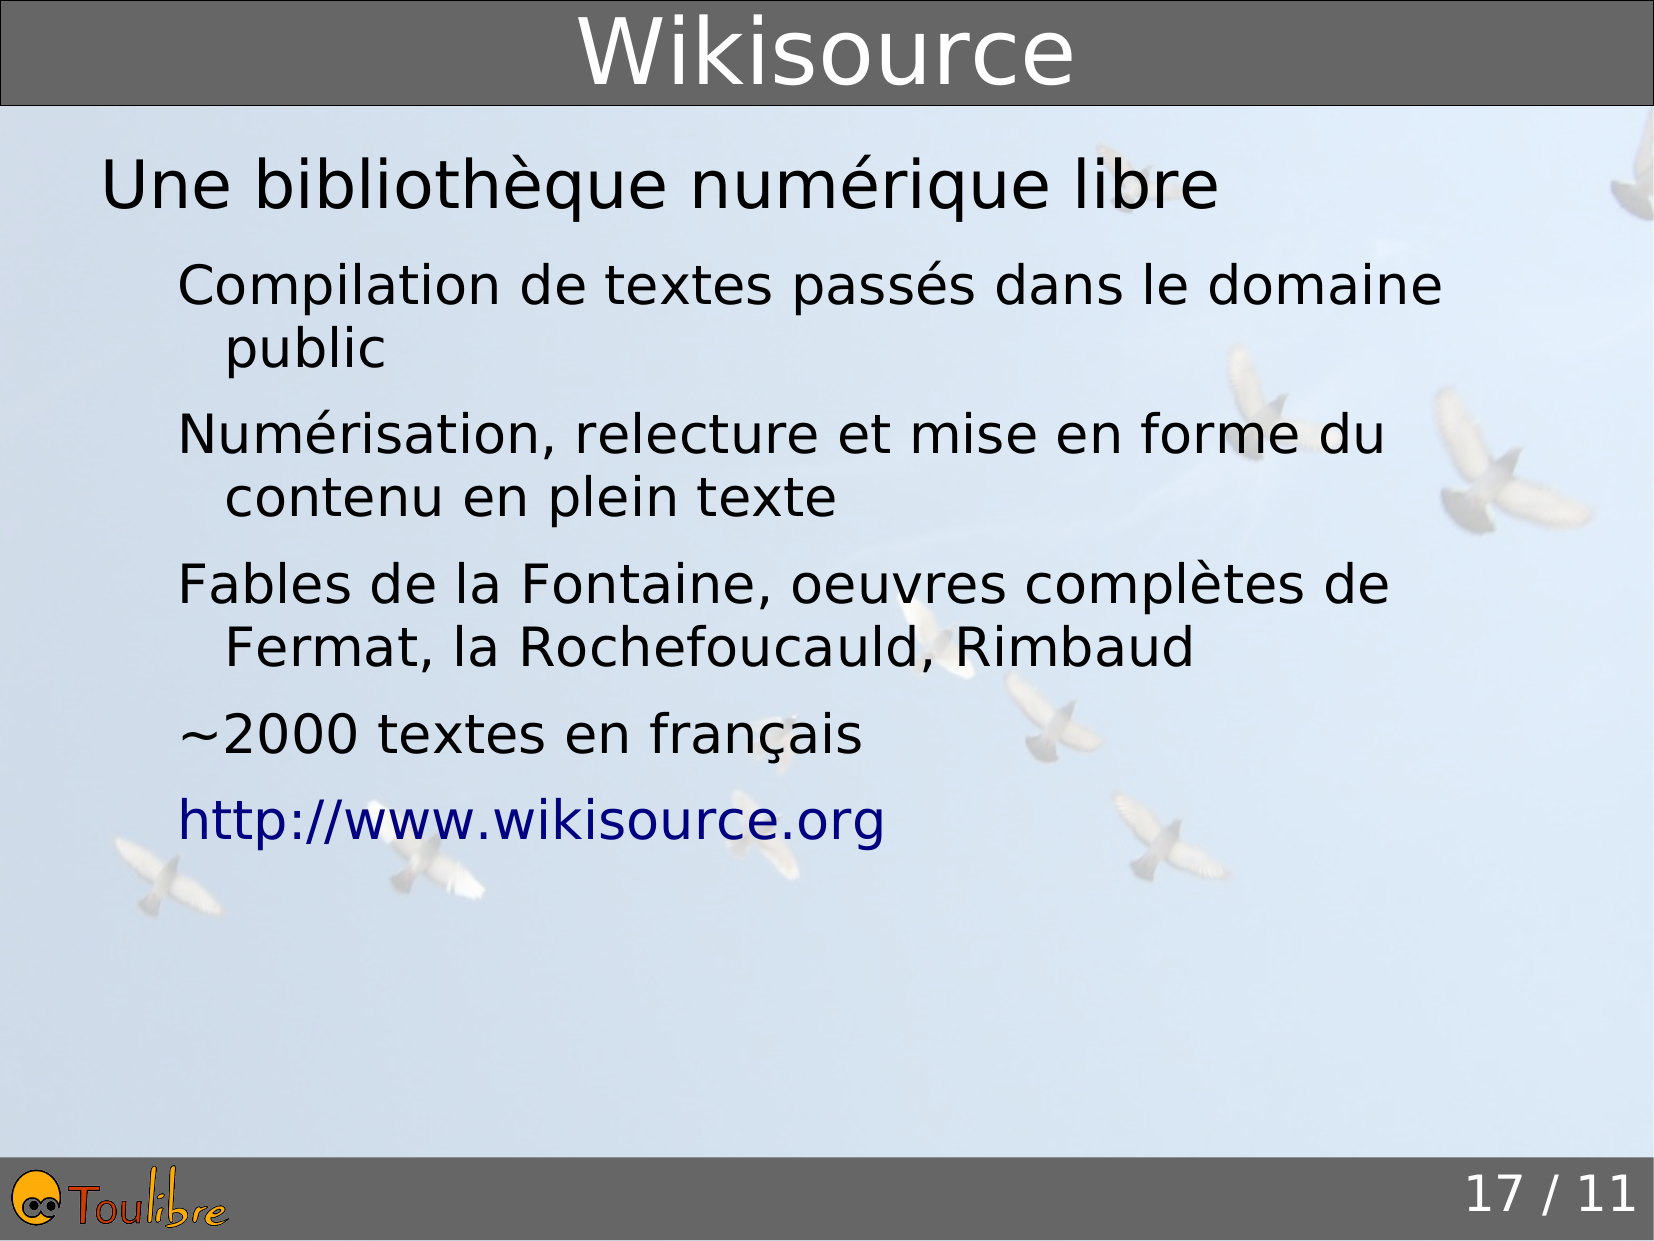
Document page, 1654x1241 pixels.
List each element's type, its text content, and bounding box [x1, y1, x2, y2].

title Wikisource [0, 0, 1654, 107]
picture [11, 1165, 229, 1228]
list Une bibliothèque numérique libre Compilation de textes passés dans le domaine public Numérisation, relecture et mise en forme du contenu en plein texte Fables de la Fontaine, oeuvres complètes de Fermat, la Rochefoucauld, Rimbaud ~2000 textes en français http://www.wikisource.org [82, 146, 1571, 1094]
